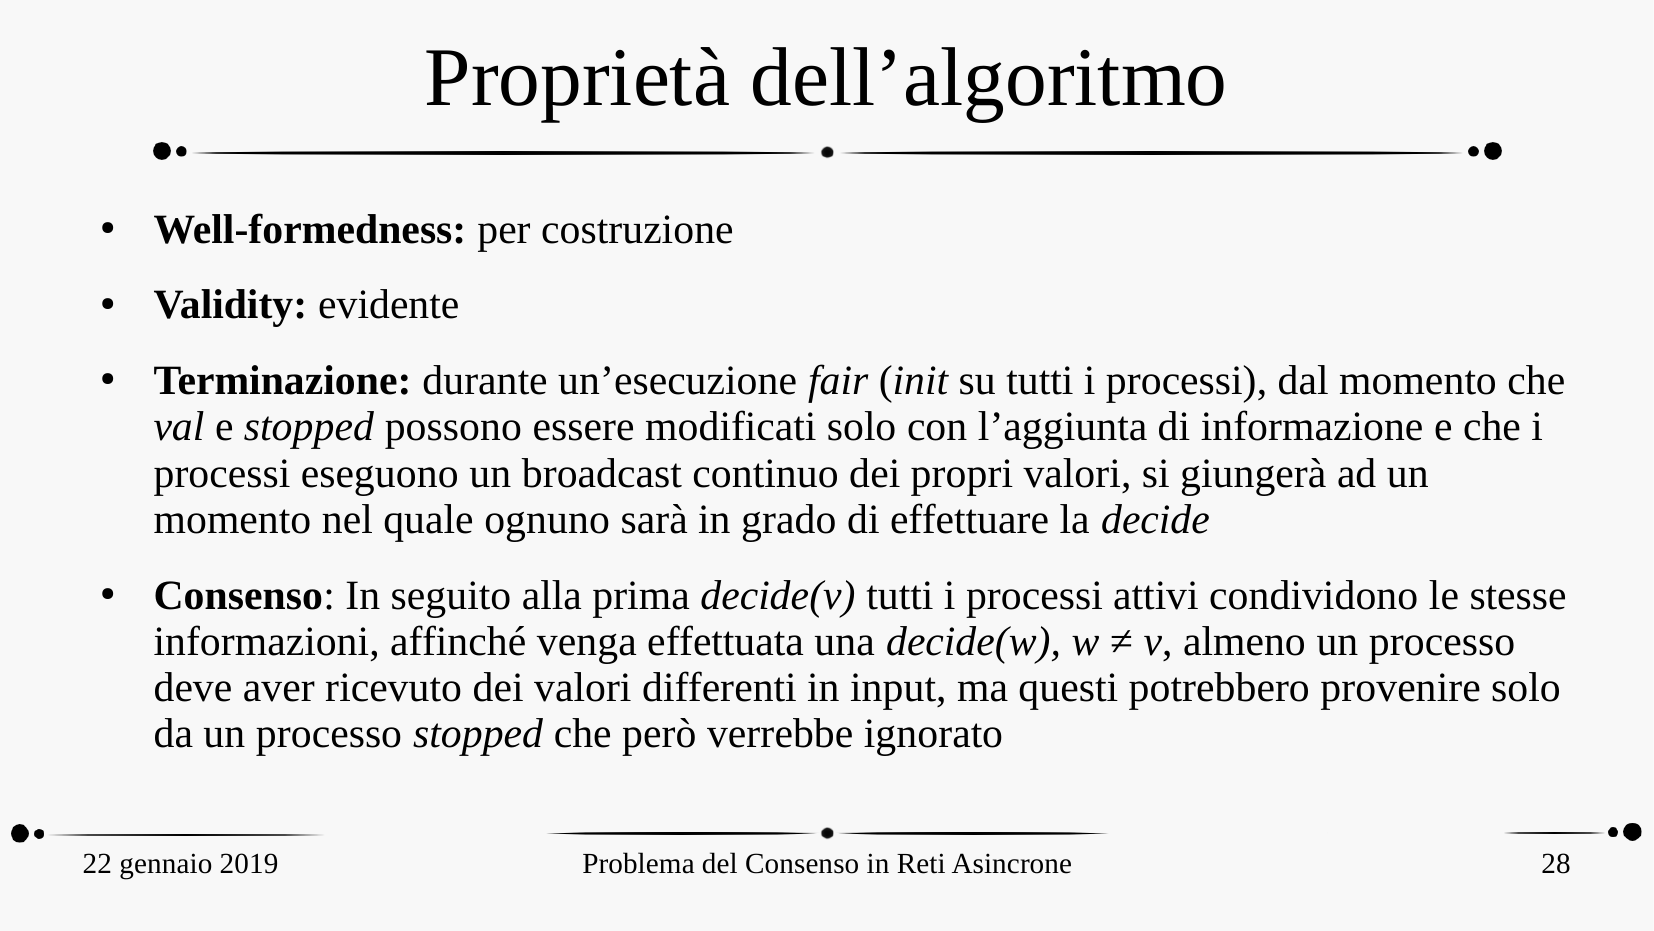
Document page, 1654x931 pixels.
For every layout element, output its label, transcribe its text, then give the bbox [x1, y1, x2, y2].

picture [0, 156, 1654, 931]
list Well-formedness: per costruzione Validity: evidente Terminazione: durante un’esecuzione fair (init su tutti i processi), dal momento che val e stopped possono essere modificati solo con l’aggiunta di informazione e che i processi eseguono un broadcast continuo dei propri valori, si giungerà ad un momento nel quale ognuno sarà in grado di effettuare la decide Consenso: In seguito alla prima decide(v) tutti i processi attivi condividono le stesse informazioni, affinché venga effettuata una decide(w), w ≠ v, almeno un processo deve aver ricevuto dei valori differenti in input, ma questi potrebbero provenire solo da un processo stopped che però verrebbe ignorato [82, 205, 1571, 792]
title Proprietà dell’algoritmo [0, 0, 1654, 156]
